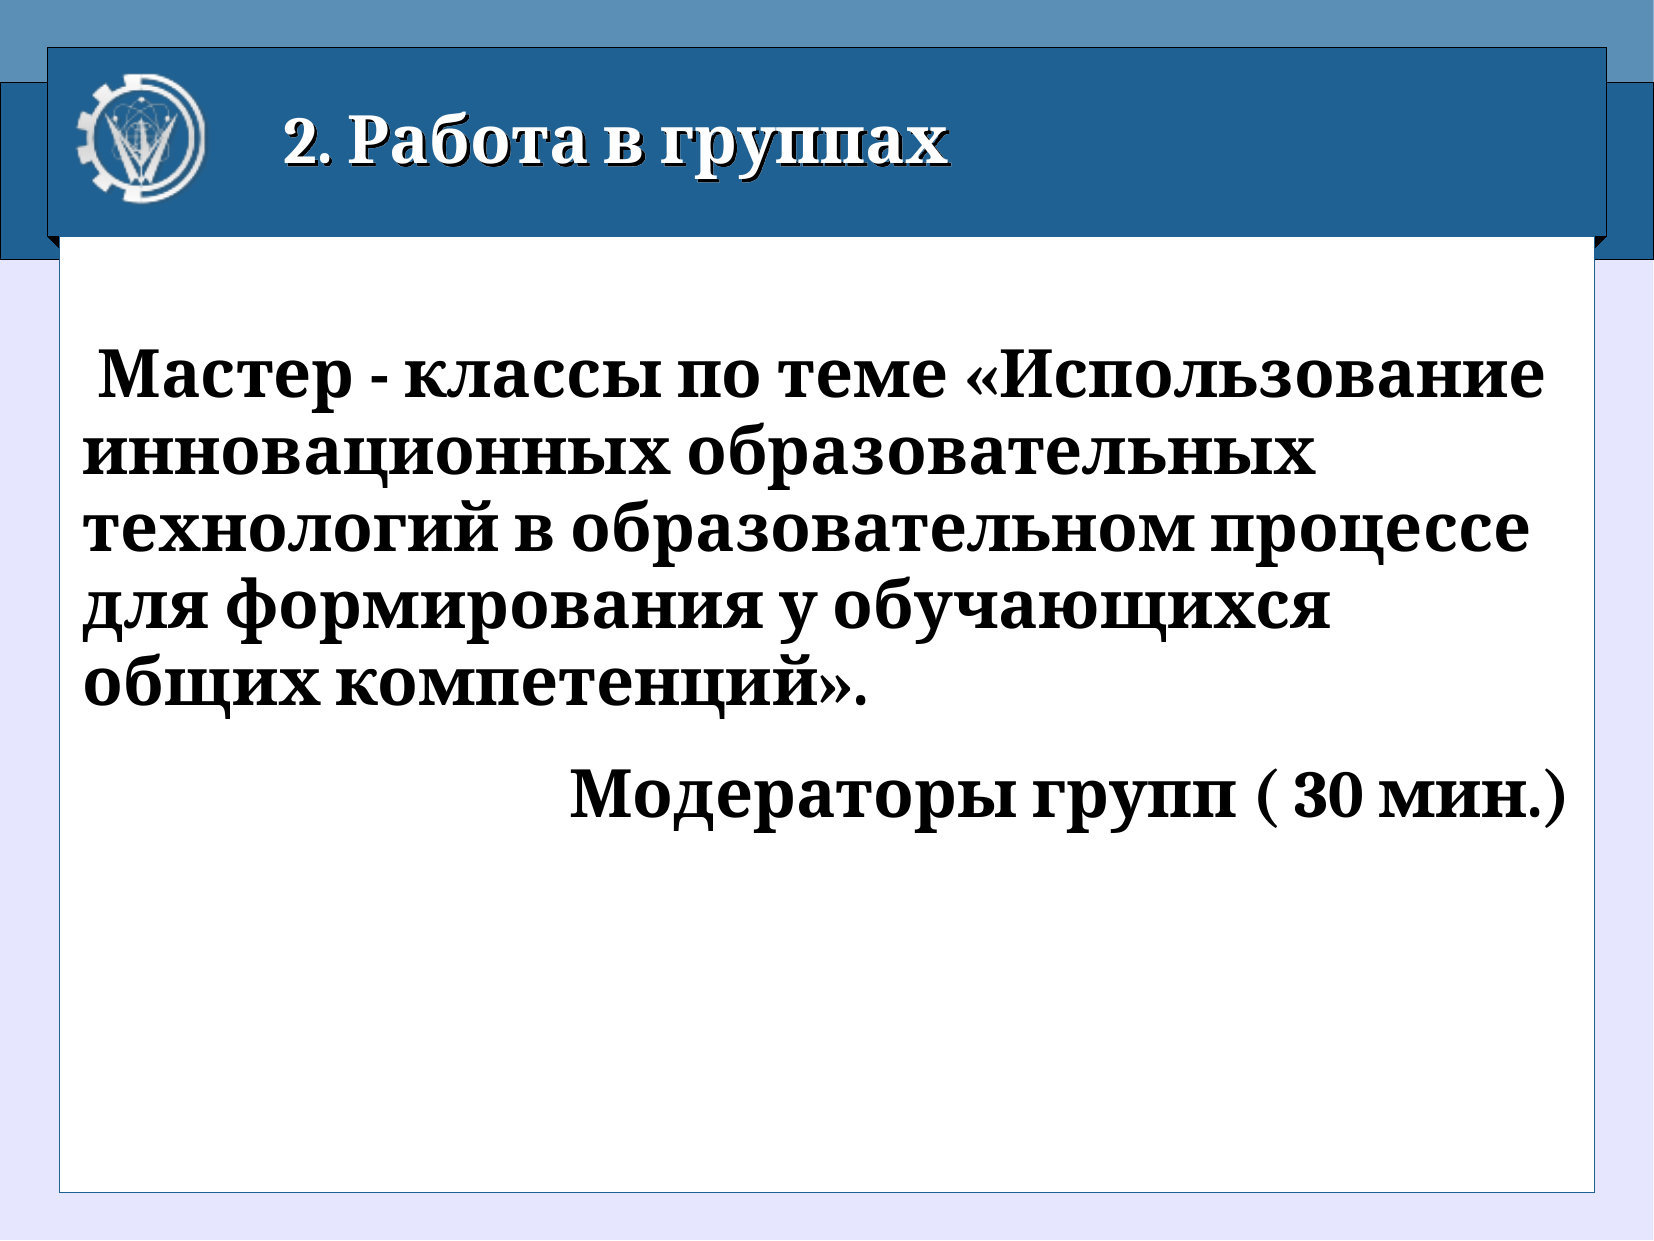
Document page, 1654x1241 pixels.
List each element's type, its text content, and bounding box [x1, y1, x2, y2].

title 2. Работа в группах [248, 70, 1571, 213]
list Мастер - классы по теме «Использование инновационных образовательных технологий в образовательном процессе для формирования у обучающихся общих компетенций». Модераторы групп ( 30 мин.) [82, 237, 1571, 957]
